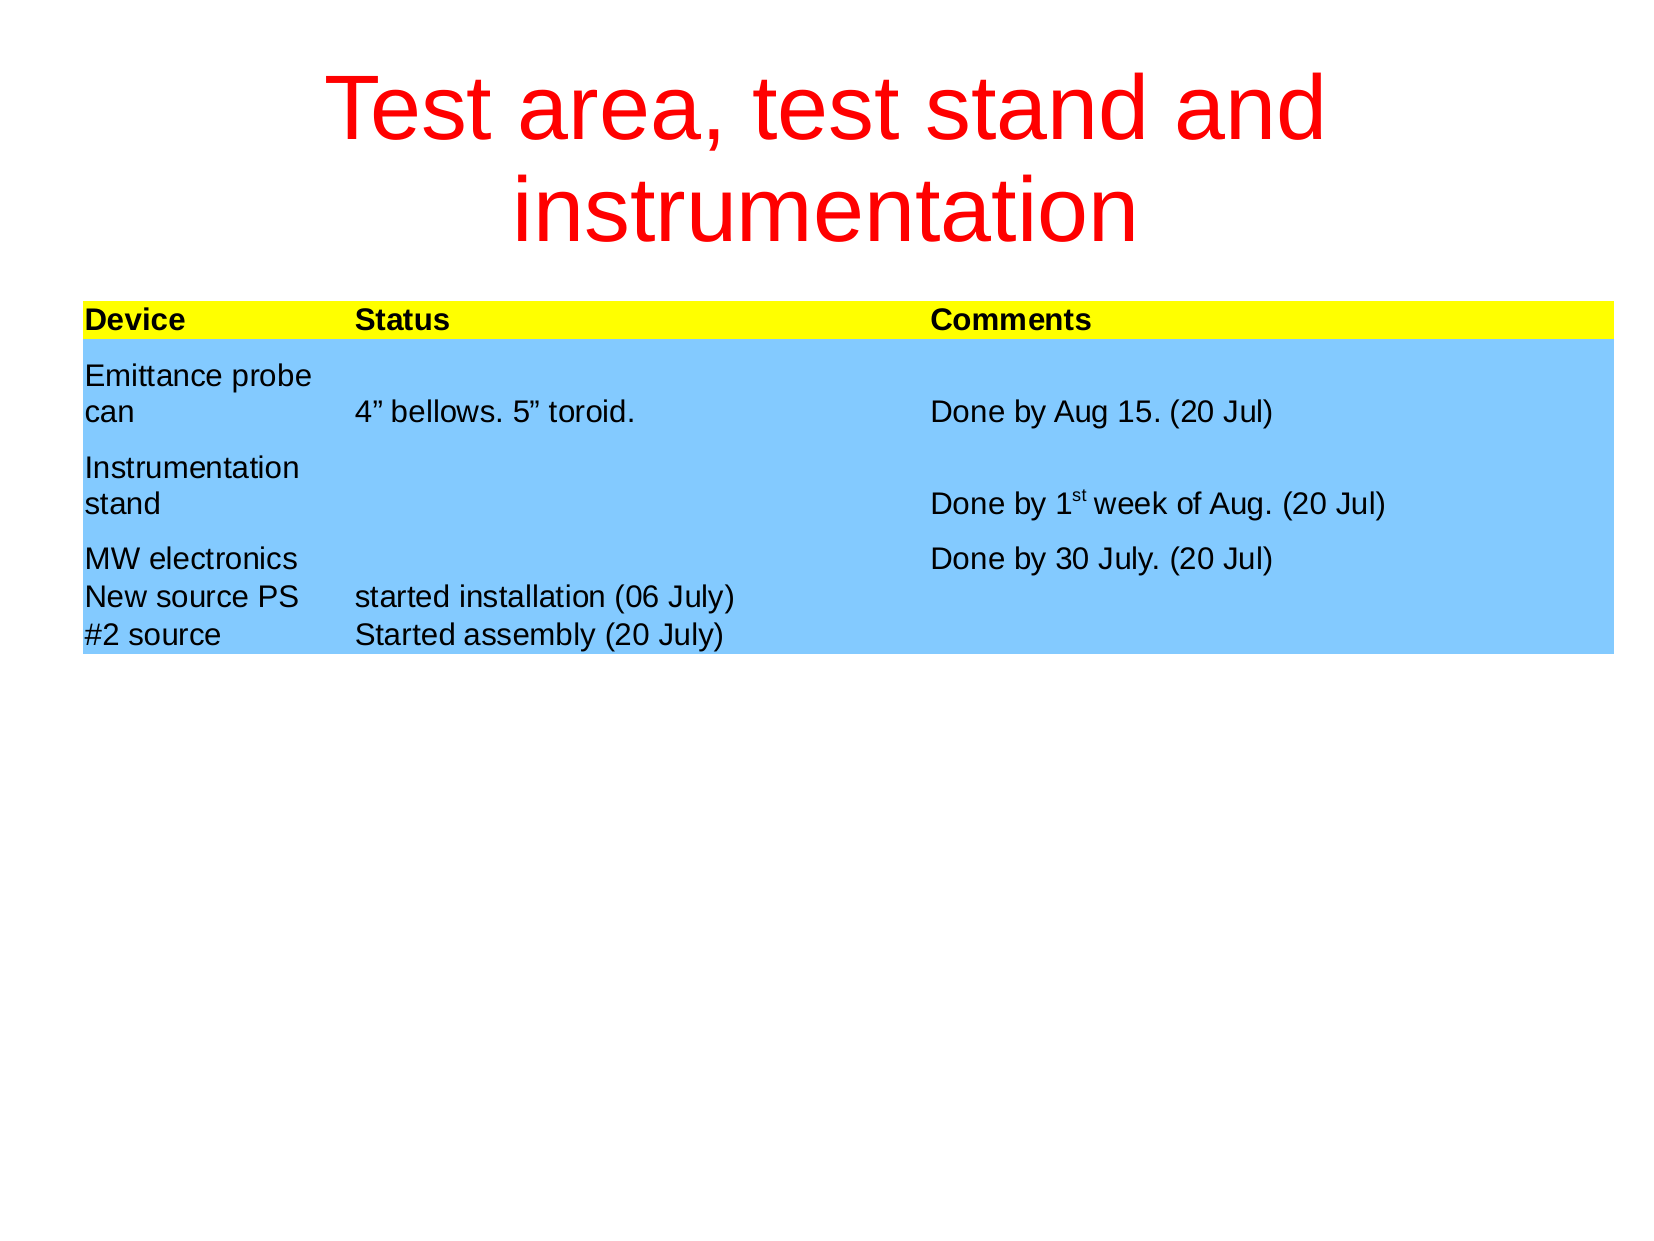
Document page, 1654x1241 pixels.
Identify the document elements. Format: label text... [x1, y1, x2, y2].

chart [82, 300, 1616, 1218]
title Test area, test stand and instrumentation [82, 55, 1571, 263]
